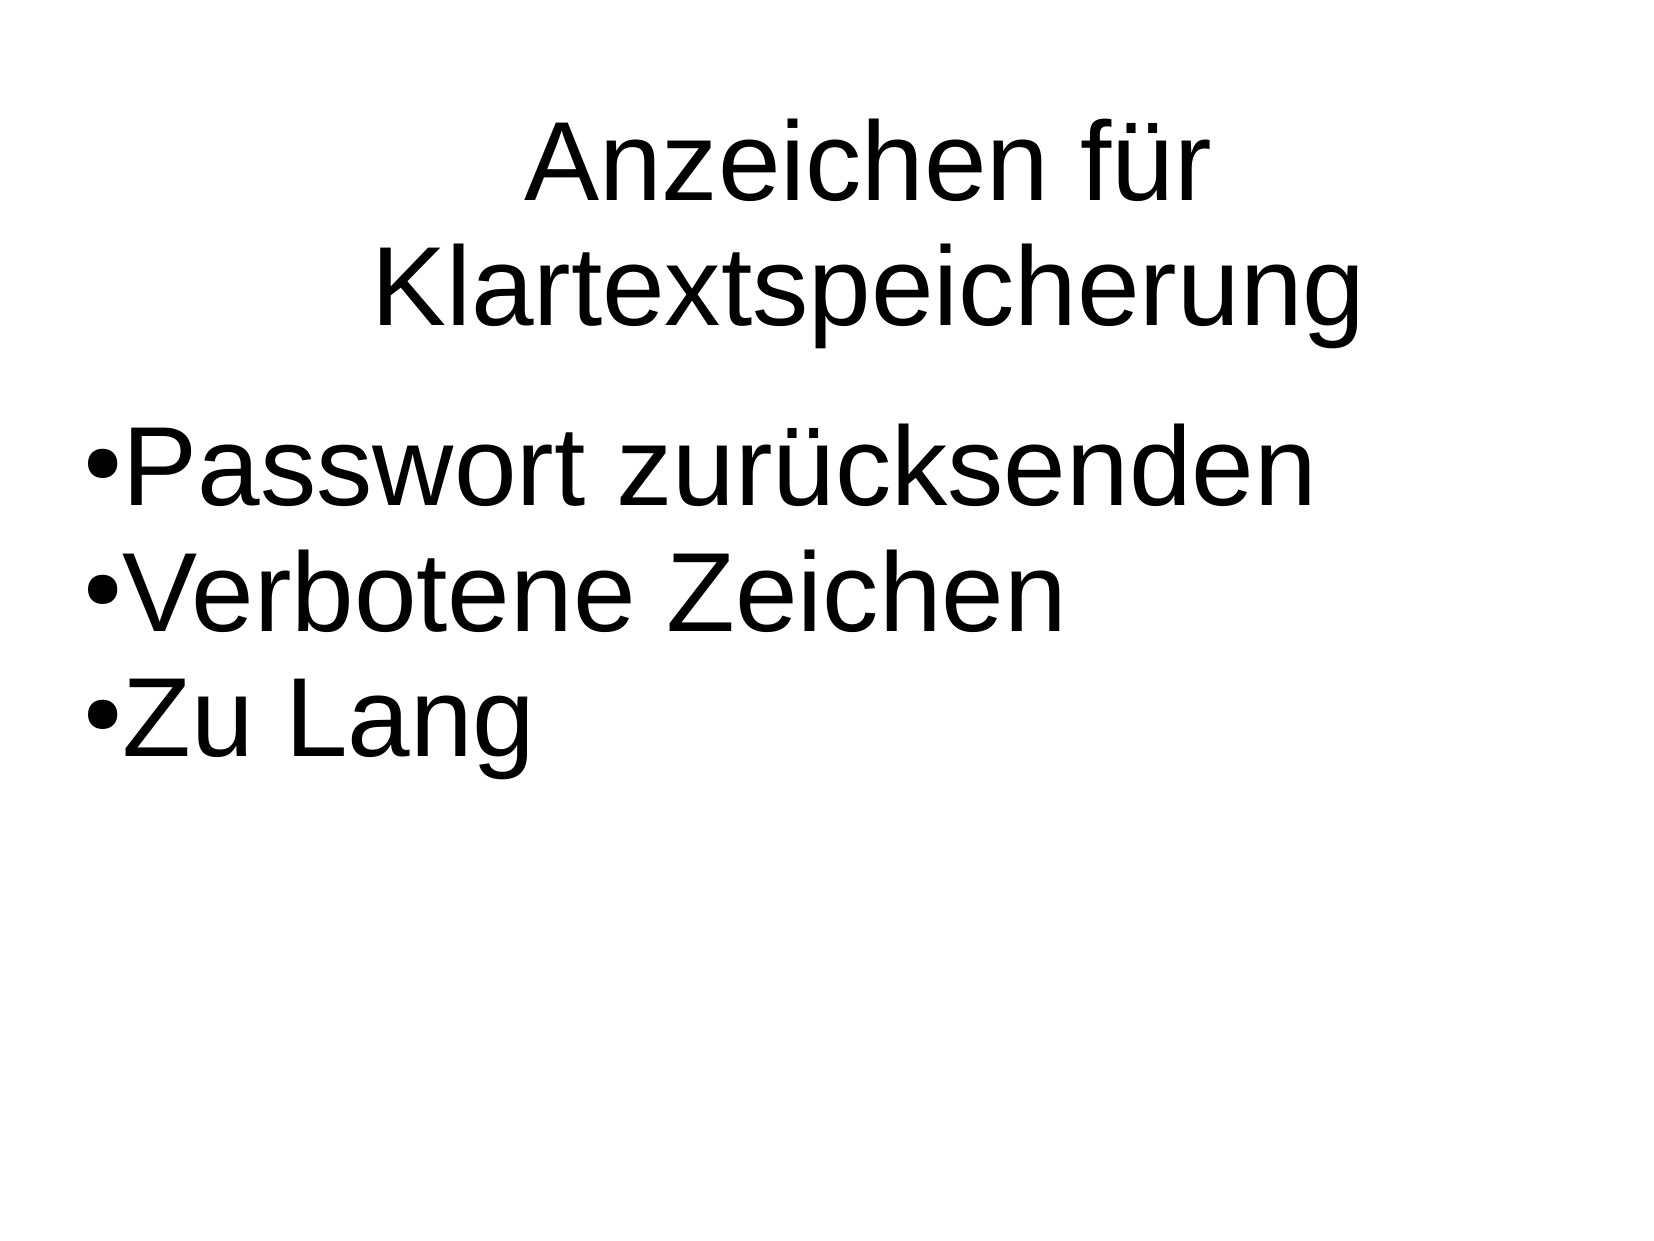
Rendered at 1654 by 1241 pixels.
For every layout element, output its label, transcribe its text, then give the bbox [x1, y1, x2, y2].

title Anzeichen für Klartextspeicherung [106, 98, 1630, 351]
subtitle Passwort zurücksenden Verbotene Zeichen Zu Lang [82, 49, 1571, 1010]
